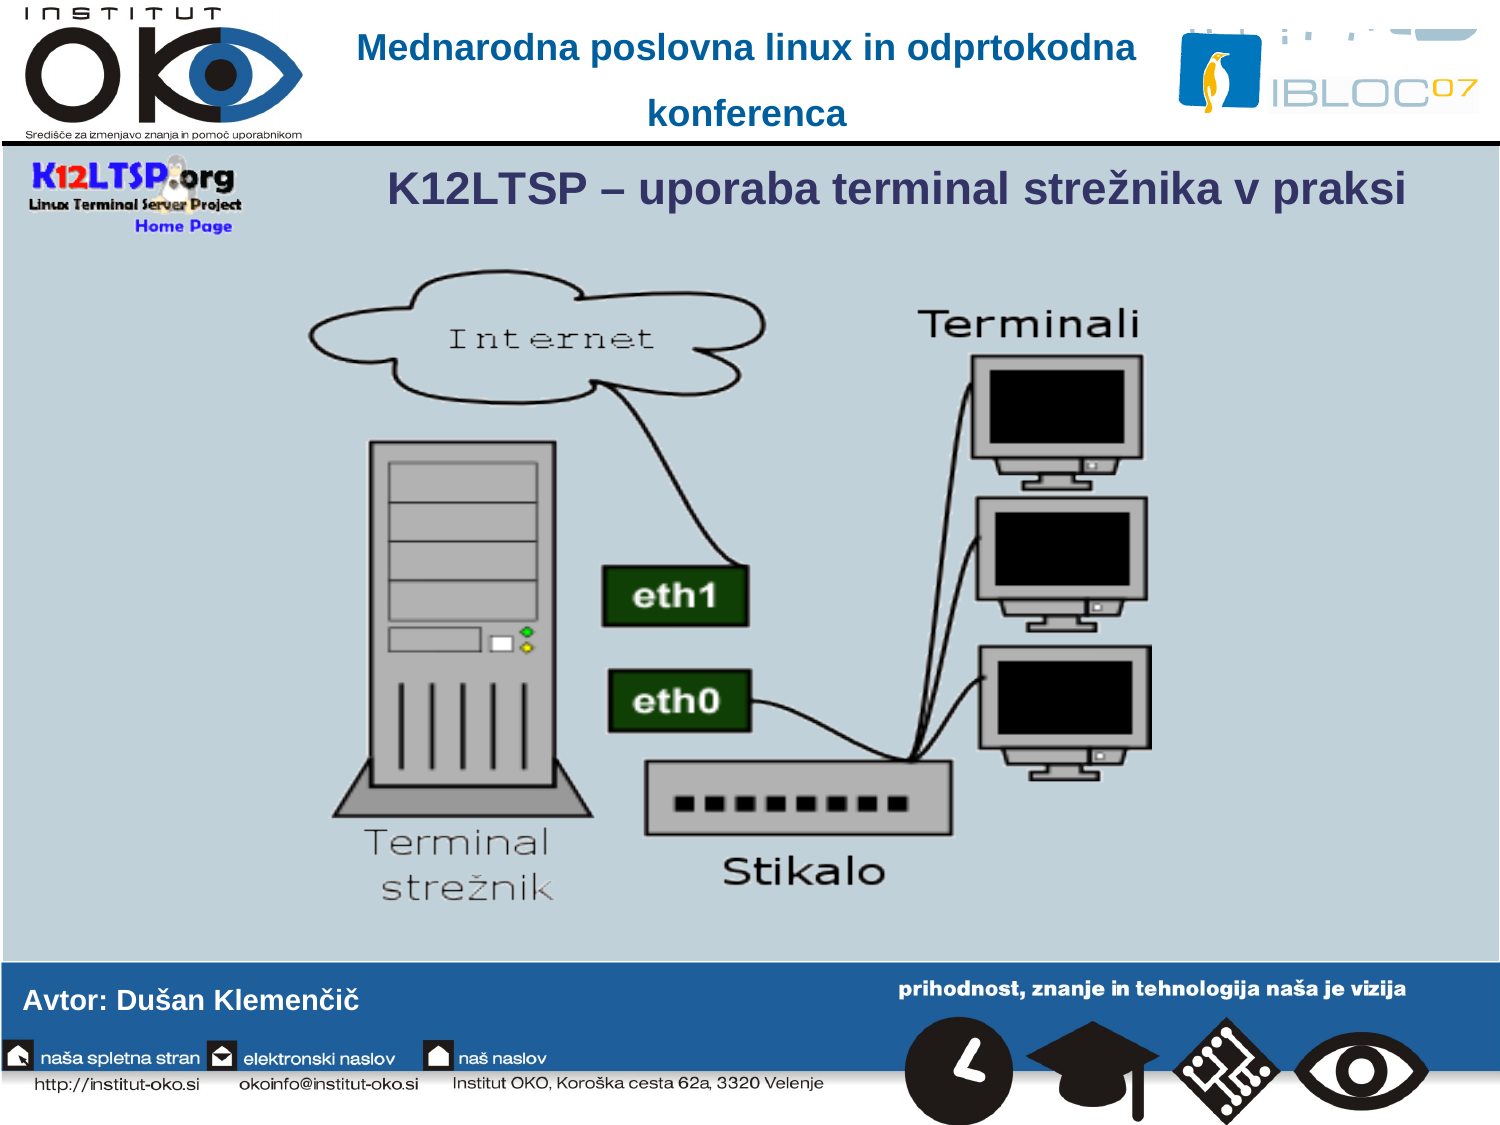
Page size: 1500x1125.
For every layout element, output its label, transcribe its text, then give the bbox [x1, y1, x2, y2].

picture [1177, 29, 1479, 119]
picture [25, 7, 303, 140]
chart [1, 142, 1500, 962]
picture [1, 962, 1500, 1125]
text_box Avtor: Dušan Klemenčič [7, 976, 433, 1025]
picture [17, 153, 251, 240]
title K12LTSP – uporaba terminal strežnika v praksi [348, 130, 1447, 249]
text_box Mednarodna poslovna linux in odprtokodna konferenca [326, 19, 1178, 141]
picture [300, 265, 1152, 916]
